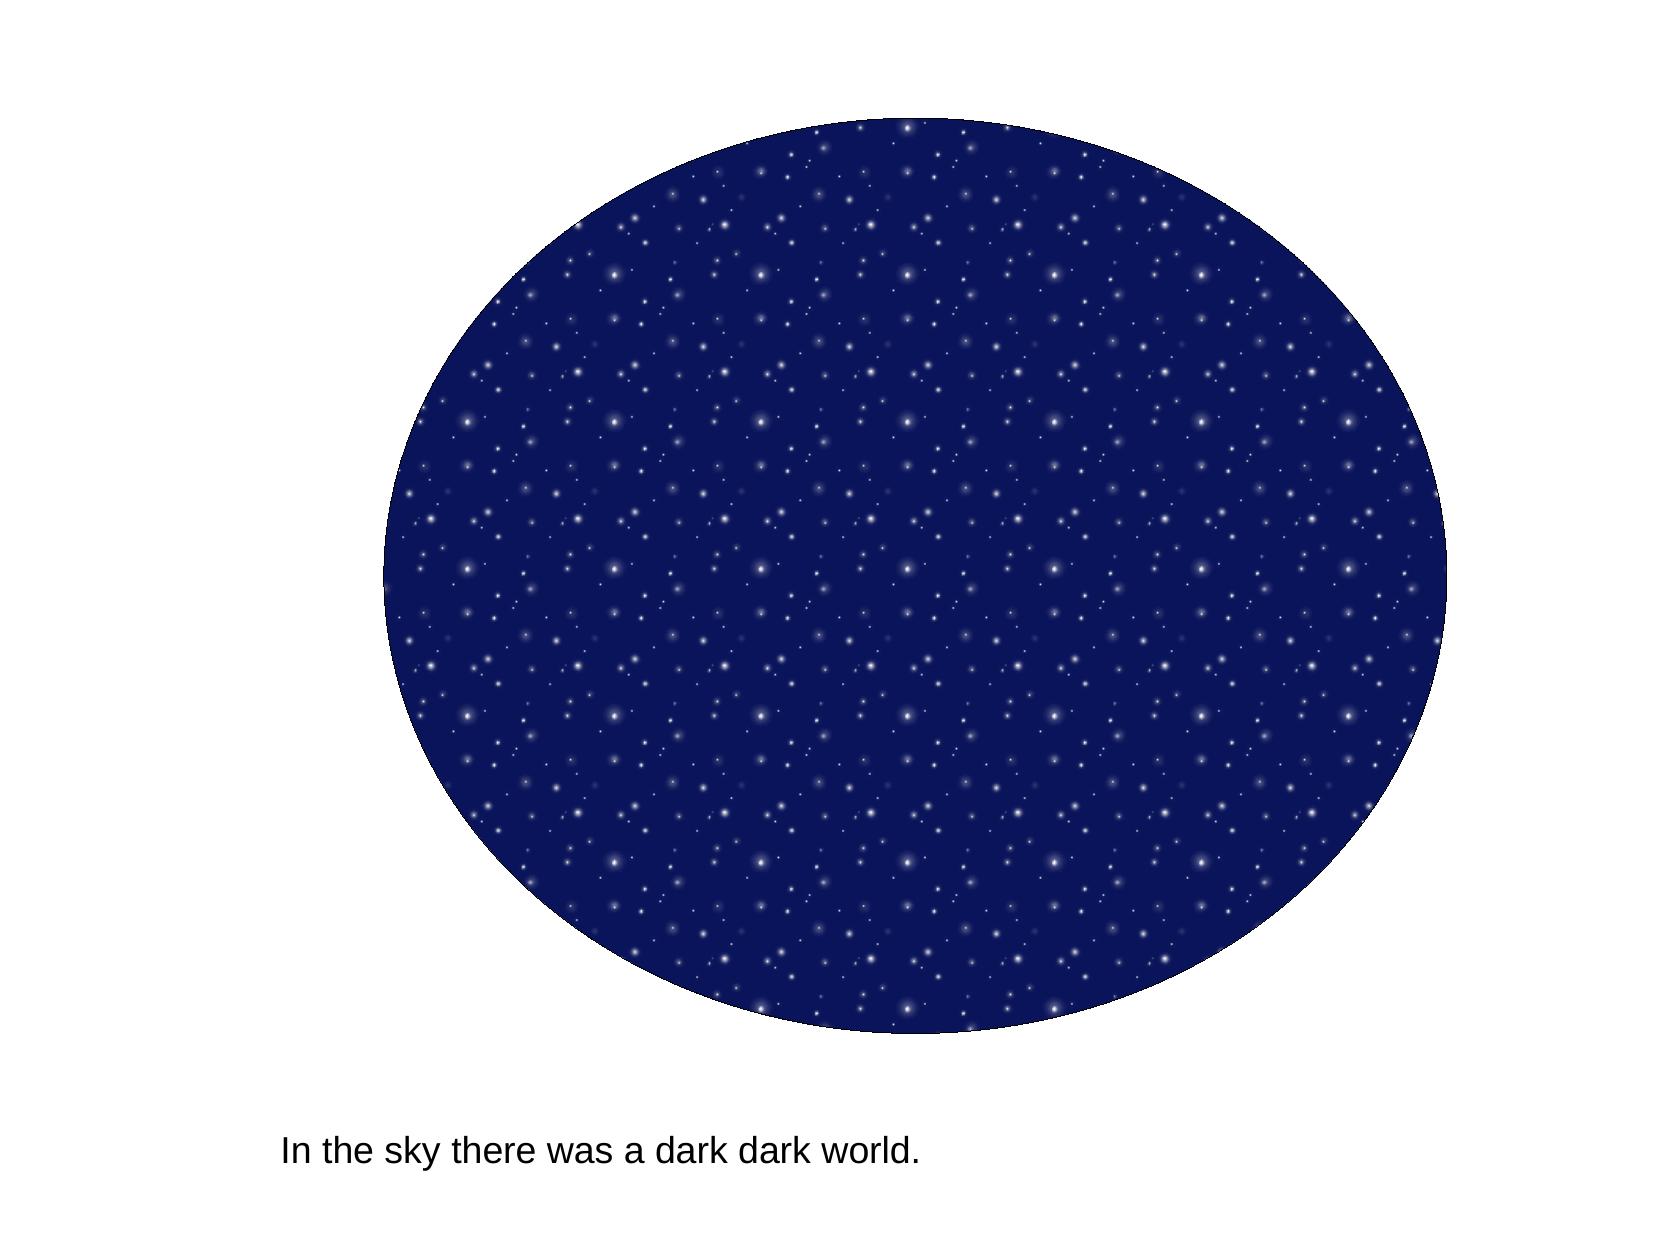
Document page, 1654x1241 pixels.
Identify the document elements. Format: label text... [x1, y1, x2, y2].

text_box [383, 118, 1447, 1034]
text_box In the sky there was a dark dark world. [265, 1122, 1152, 1179]
